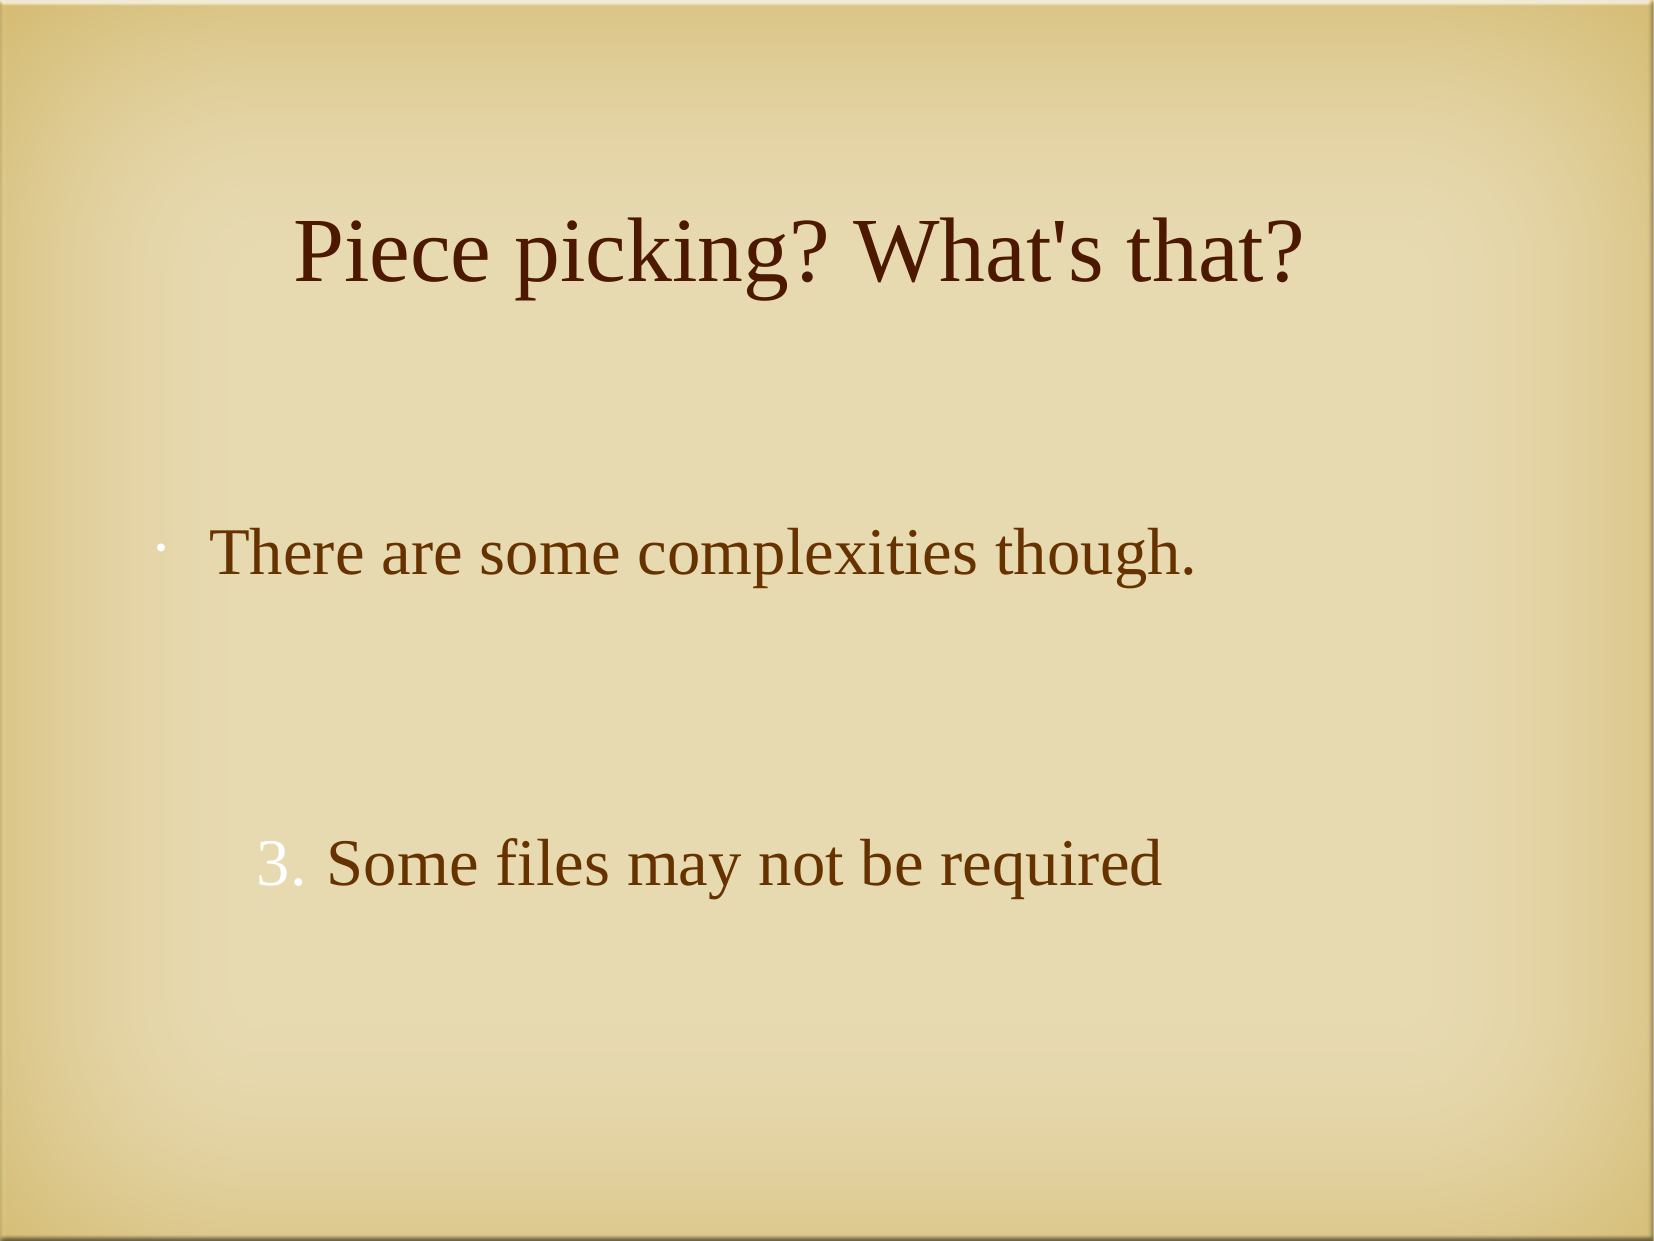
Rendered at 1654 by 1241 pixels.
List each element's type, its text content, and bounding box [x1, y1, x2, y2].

list Some files may not be required [221, 619, 1433, 901]
title Piece picking? What's that? [93, 147, 1506, 355]
picture [0, 0, 1654, 1241]
list There are some complexities though. [120, 411, 1533, 796]
